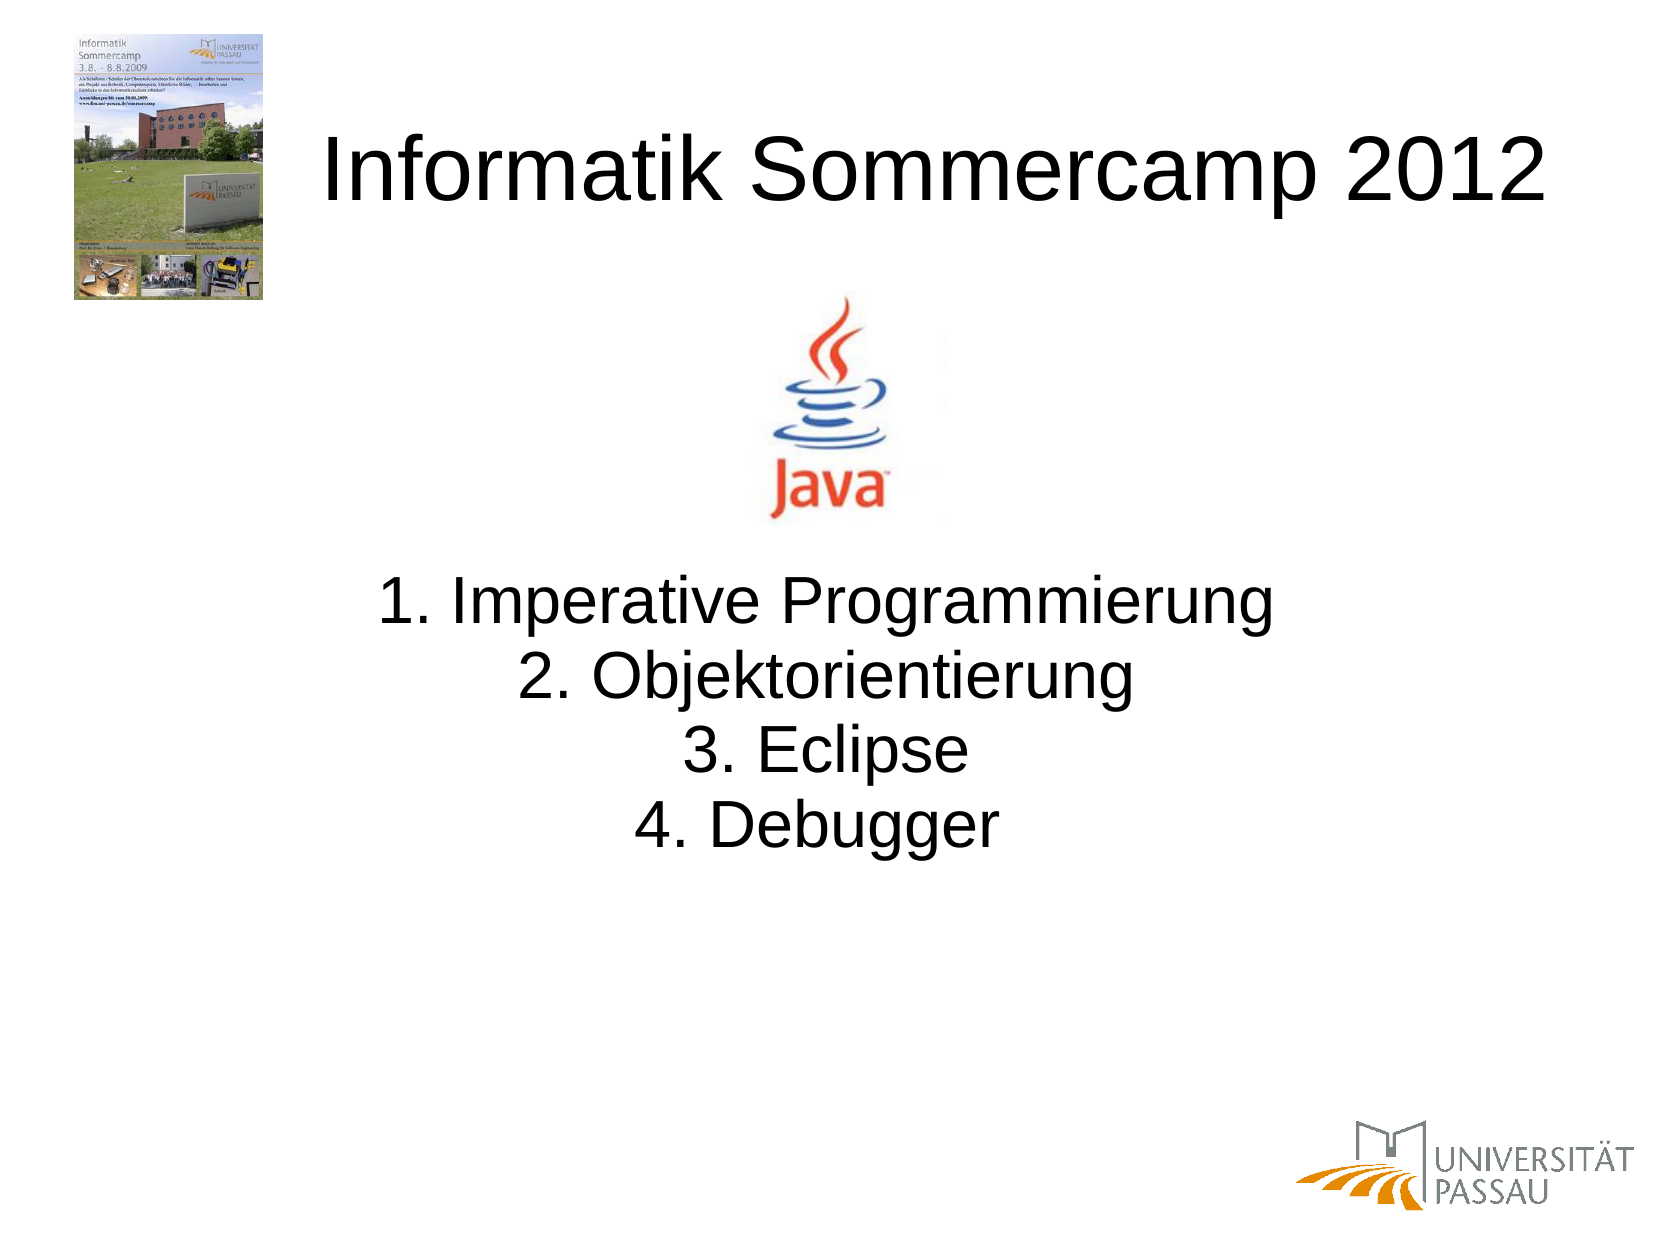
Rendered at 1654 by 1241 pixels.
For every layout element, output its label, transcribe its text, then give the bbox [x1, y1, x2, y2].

picture [74, 34, 263, 300]
title Informatik Sommercamp 2012 [300, 44, 1571, 293]
picture [712, 290, 947, 526]
subtitle 1. Imperative Programmierung 2. Objektorientierung 3. Eclipse 4. Debugger [82, 344, 1571, 1081]
picture [1295, 1120, 1634, 1211]
